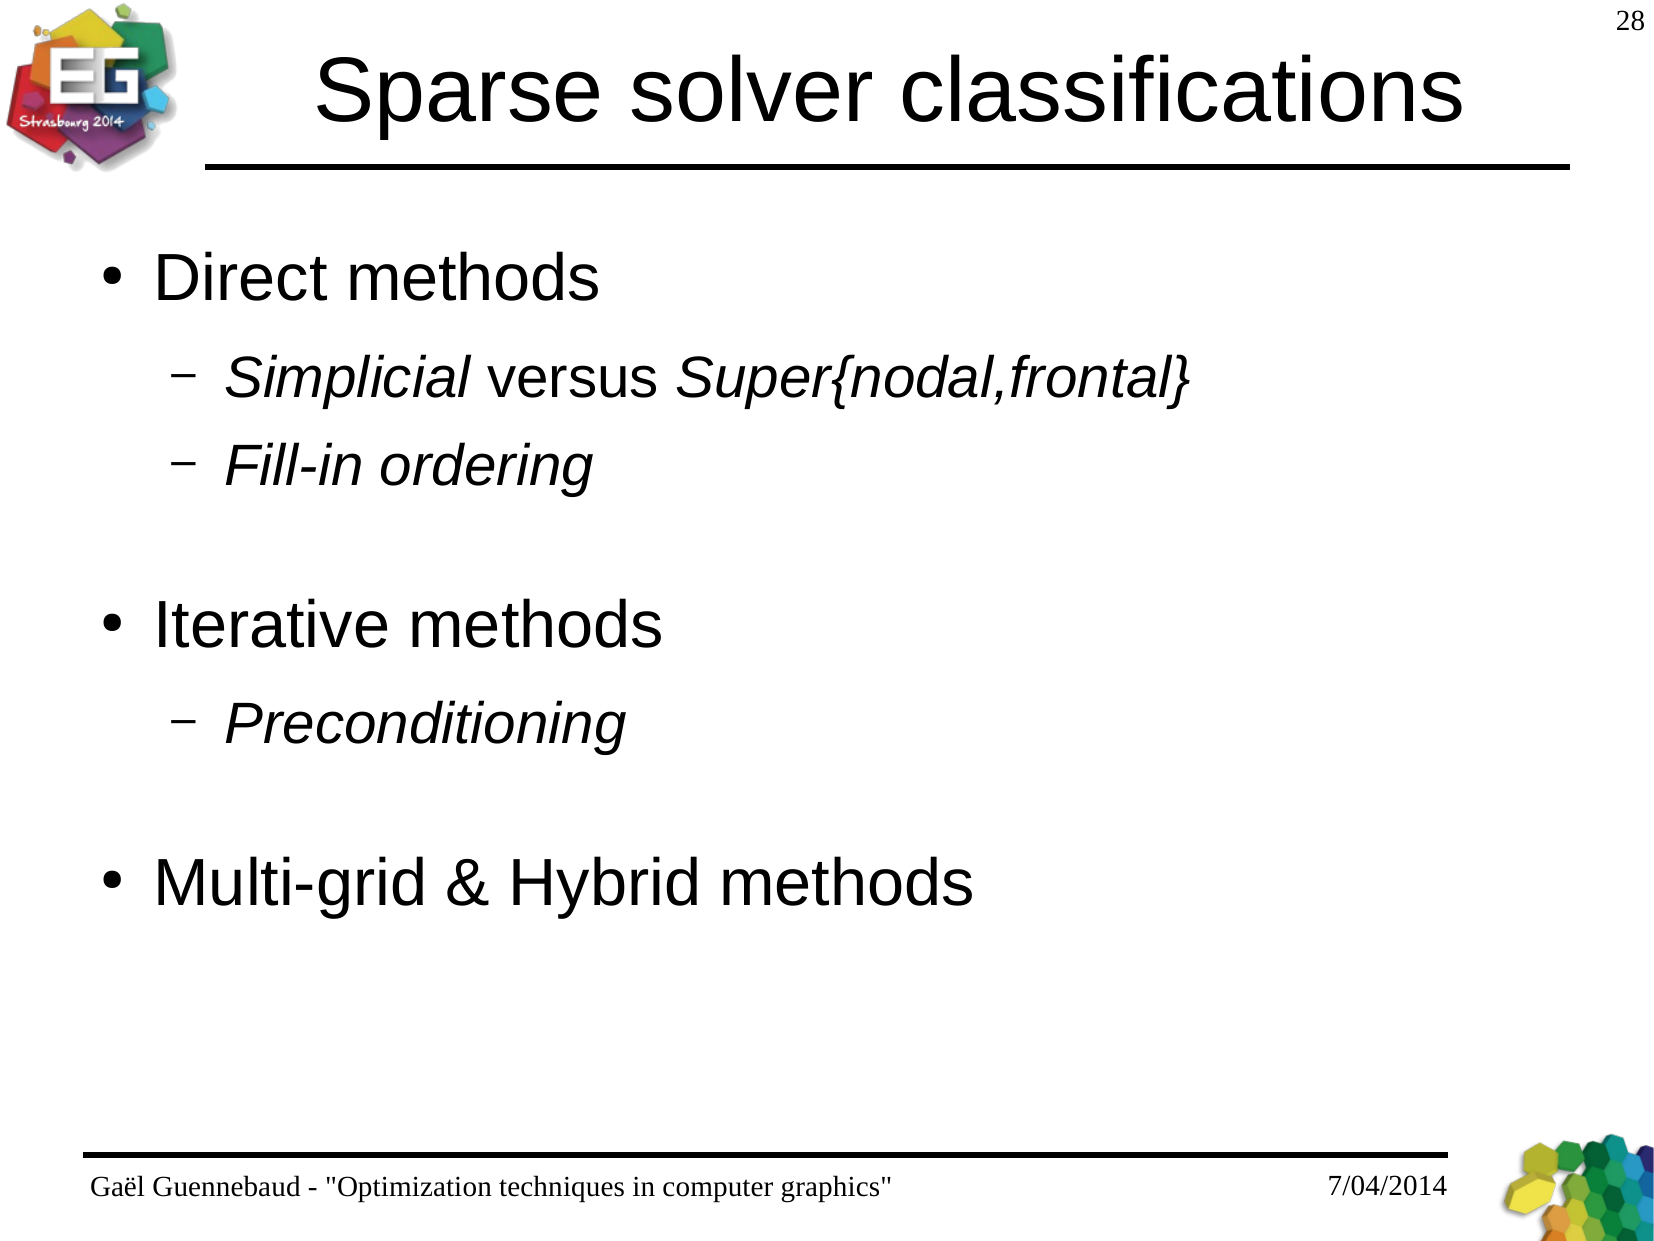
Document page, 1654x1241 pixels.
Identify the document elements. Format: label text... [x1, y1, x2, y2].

title Sparse solver classifications [210, 31, 1571, 148]
list Direct methods Simplicial versus Super{nodal,frontal} Fill-in ordering Iterative methods Preconditioning Multi-grid & Hybrid methods [82, 240, 1571, 1126]
picture [1499, 1128, 1654, 1241]
picture [0, 0, 180, 180]
